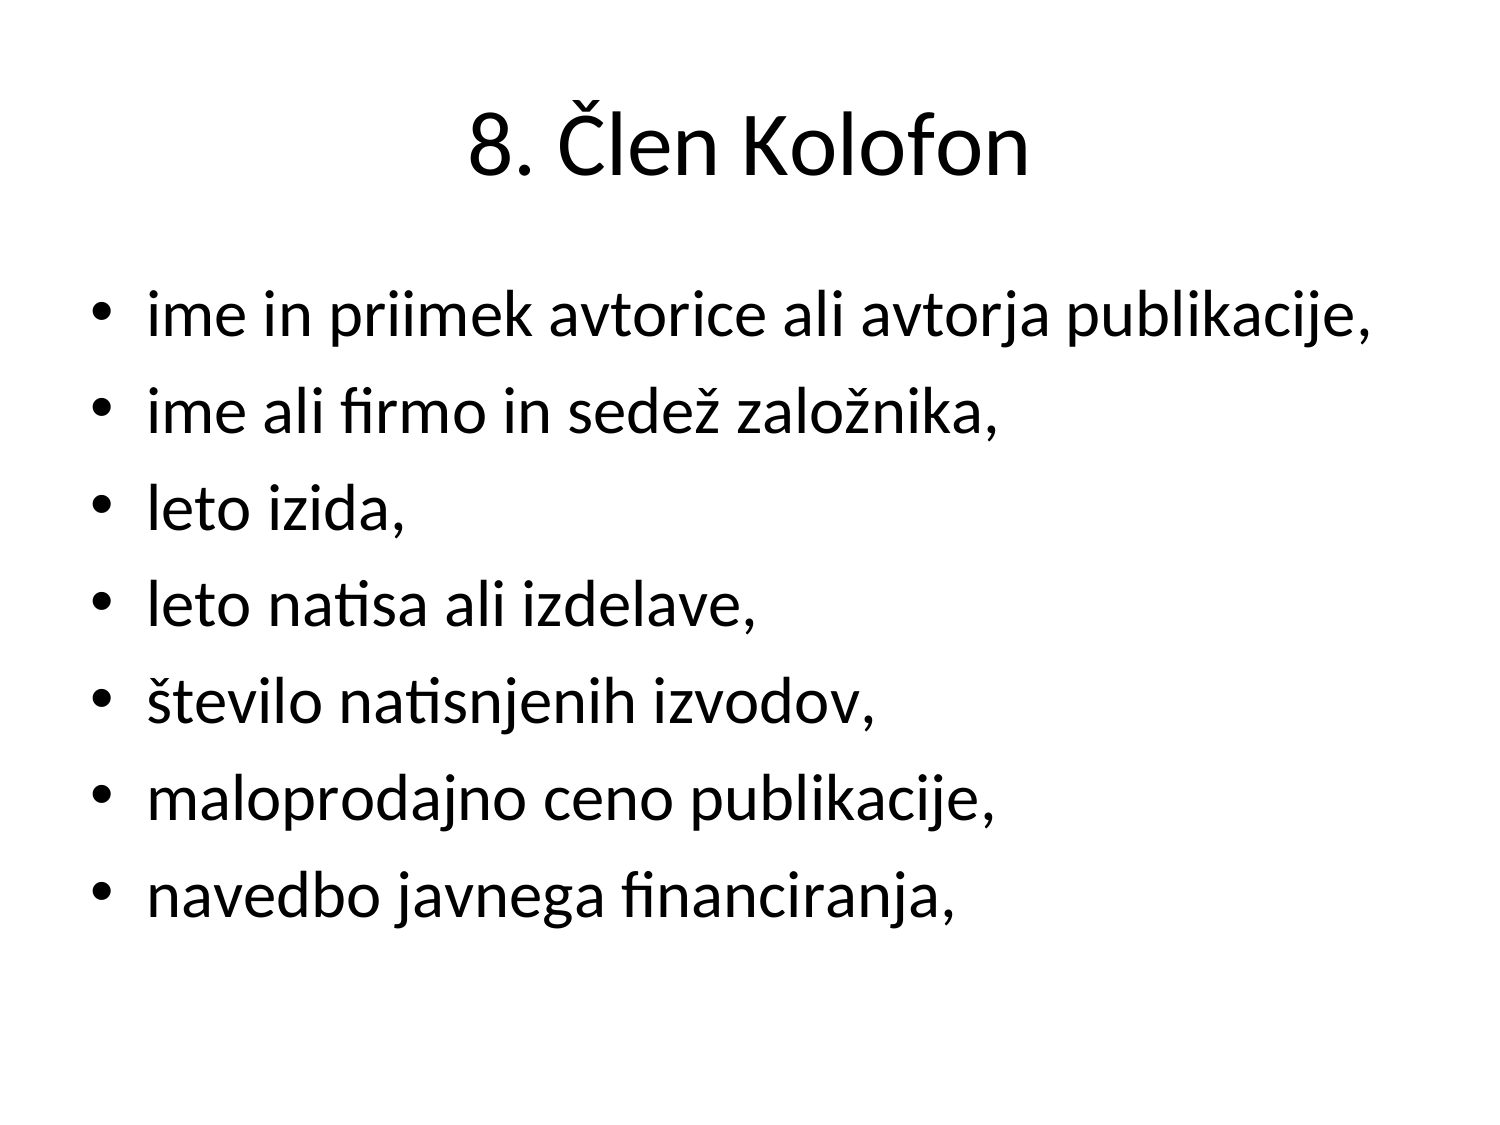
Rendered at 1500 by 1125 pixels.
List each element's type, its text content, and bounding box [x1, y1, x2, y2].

title 8. Člen Kolofon [75, 45, 1426, 233]
list ime in priimek avtorice ali avtorja publikacije, ime ali firmo in sedež založnika, leto izida, leto natisa ali izdelave, število natisnjenih izvodov, maloprodajno ceno publikacije, navedbo javnega financiranja, [75, 262, 1426, 1114]
